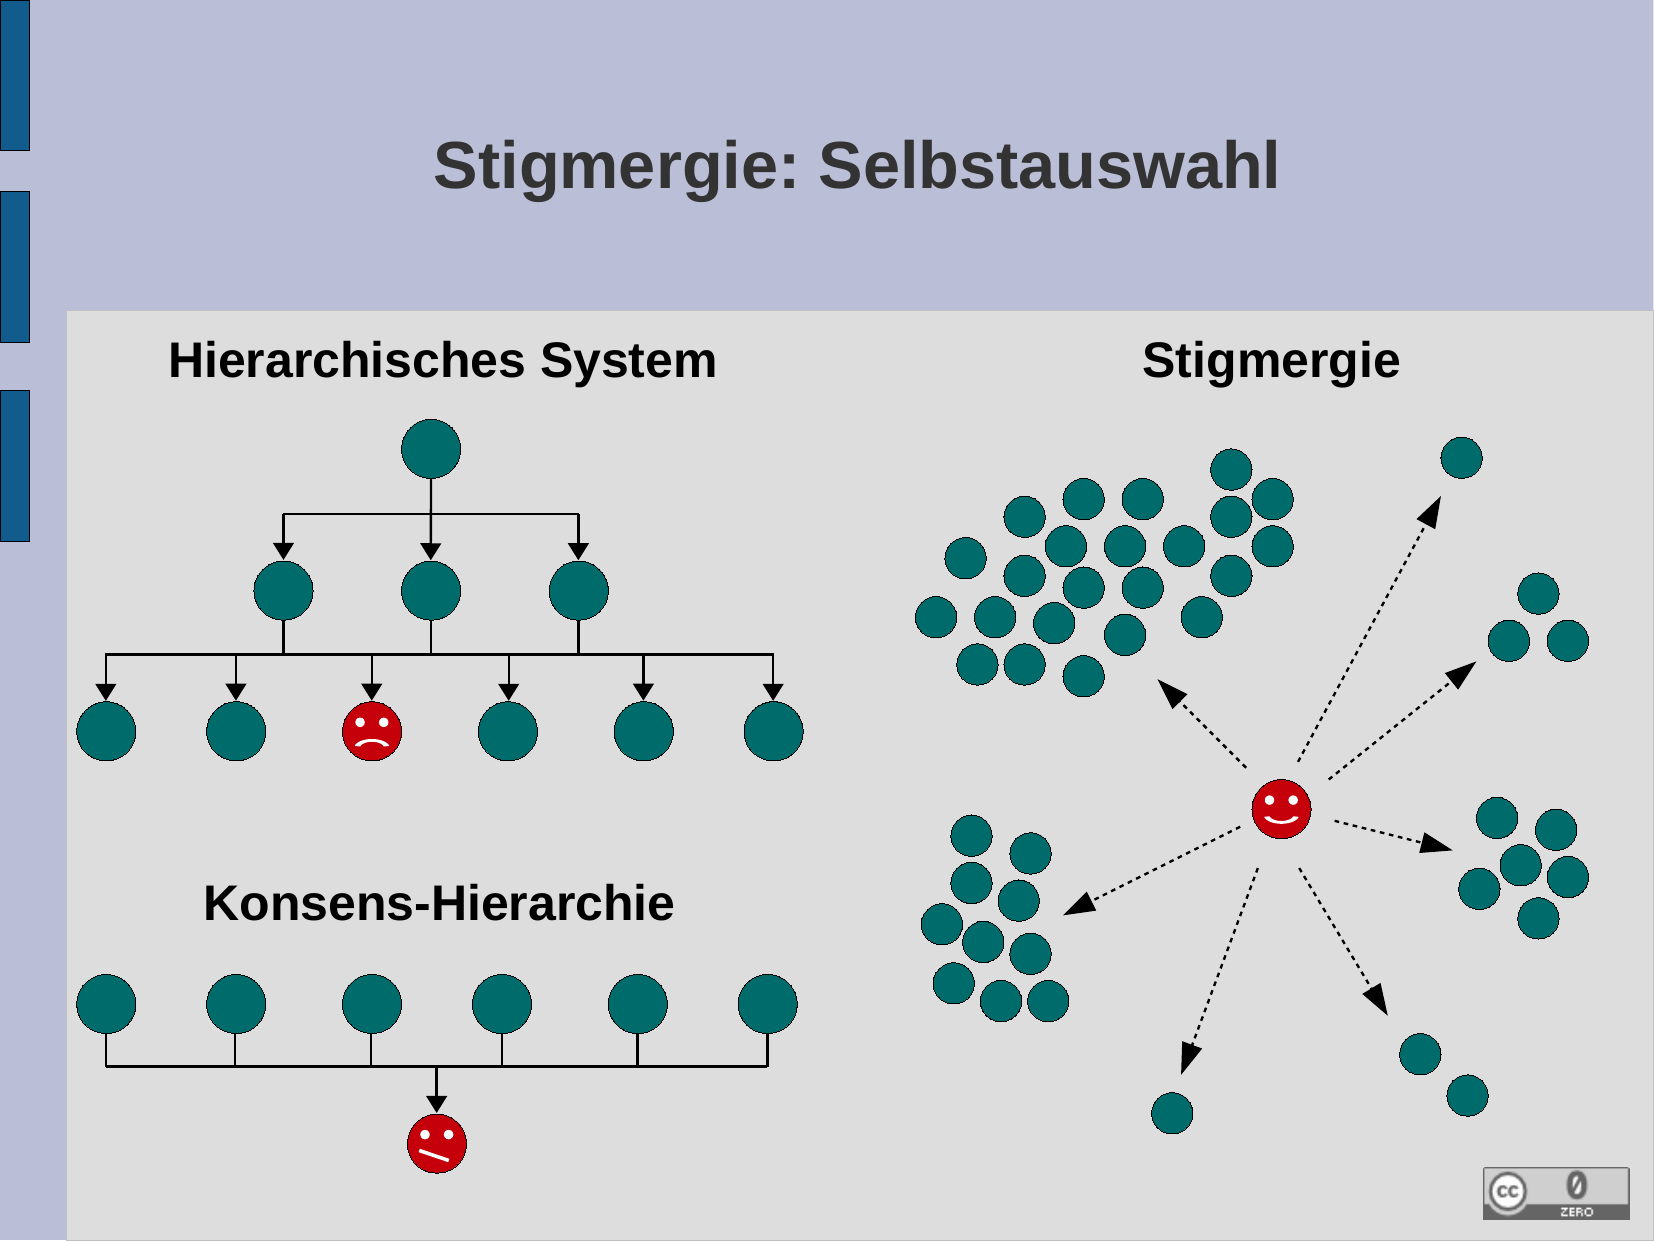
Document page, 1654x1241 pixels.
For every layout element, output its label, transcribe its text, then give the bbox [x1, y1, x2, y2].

text_box [921, 903, 963, 945]
text_box [744, 701, 804, 761]
text_box [1399, 1033, 1442, 1075]
title Stigmergie: Selbstauswahl [121, 61, 1595, 269]
text_box [76, 974, 136, 1034]
text_box [342, 974, 402, 1034]
text_box [401, 561, 461, 621]
text_box [1547, 856, 1589, 898]
text_box [1003, 496, 1046, 538]
text_box [1122, 478, 1164, 520]
text_box [950, 814, 993, 857]
text_box [1062, 478, 1105, 520]
text_box [1476, 797, 1518, 839]
text_box [614, 701, 674, 761]
text_box [1210, 555, 1253, 597]
text_box [944, 537, 987, 579]
text_box [998, 879, 1040, 922]
text_box [1488, 620, 1530, 662]
text_box [1210, 496, 1253, 538]
text_box [472, 974, 532, 1034]
text_box [401, 419, 461, 479]
text_box [1062, 655, 1105, 697]
text_box [1122, 566, 1164, 609]
text_box [1440, 437, 1483, 479]
text_box [1003, 555, 1046, 597]
text_box [407, 1114, 467, 1174]
text_box [980, 980, 1022, 1022]
text_box [956, 643, 999, 686]
text_box [1547, 620, 1589, 662]
text_box [915, 596, 957, 638]
text_box [1517, 572, 1560, 615]
text_box [1009, 832, 1052, 875]
text_box [1027, 980, 1069, 1022]
text_box [1062, 566, 1105, 609]
text_box Stigmergie [1127, 324, 1417, 396]
text_box [206, 701, 266, 761]
text_box [1535, 809, 1577, 851]
text_box [738, 974, 798, 1034]
text_box [253, 561, 314, 621]
text_box Hierarchisches System [153, 324, 734, 396]
text_box [1009, 933, 1052, 975]
text_box [342, 701, 402, 761]
text_box [549, 561, 609, 621]
text_box [950, 862, 993, 904]
text_box [1251, 525, 1294, 567]
text_box [1517, 897, 1560, 940]
text_box [1251, 779, 1312, 839]
text_box [1251, 478, 1294, 520]
text_box [1033, 602, 1075, 644]
text_box [206, 974, 266, 1034]
text_box [608, 974, 668, 1034]
text_box [1163, 525, 1205, 567]
text_box [1045, 525, 1087, 567]
text_box Konsens-Hierarchie [189, 868, 691, 939]
text_box [1458, 868, 1501, 910]
text_box [1151, 1092, 1193, 1134]
text_box [76, 701, 136, 761]
text_box [1104, 614, 1146, 656]
text_box [974, 596, 1016, 638]
text_box [1210, 448, 1253, 491]
text_box [962, 921, 1004, 963]
text_box [1446, 1074, 1489, 1117]
picture [1483, 1167, 1630, 1220]
text_box [1500, 844, 1542, 886]
text_box [1181, 596, 1223, 638]
text_box [478, 701, 538, 761]
text_box [1104, 525, 1146, 567]
text_box [1003, 643, 1046, 686]
text_box [933, 962, 975, 1004]
